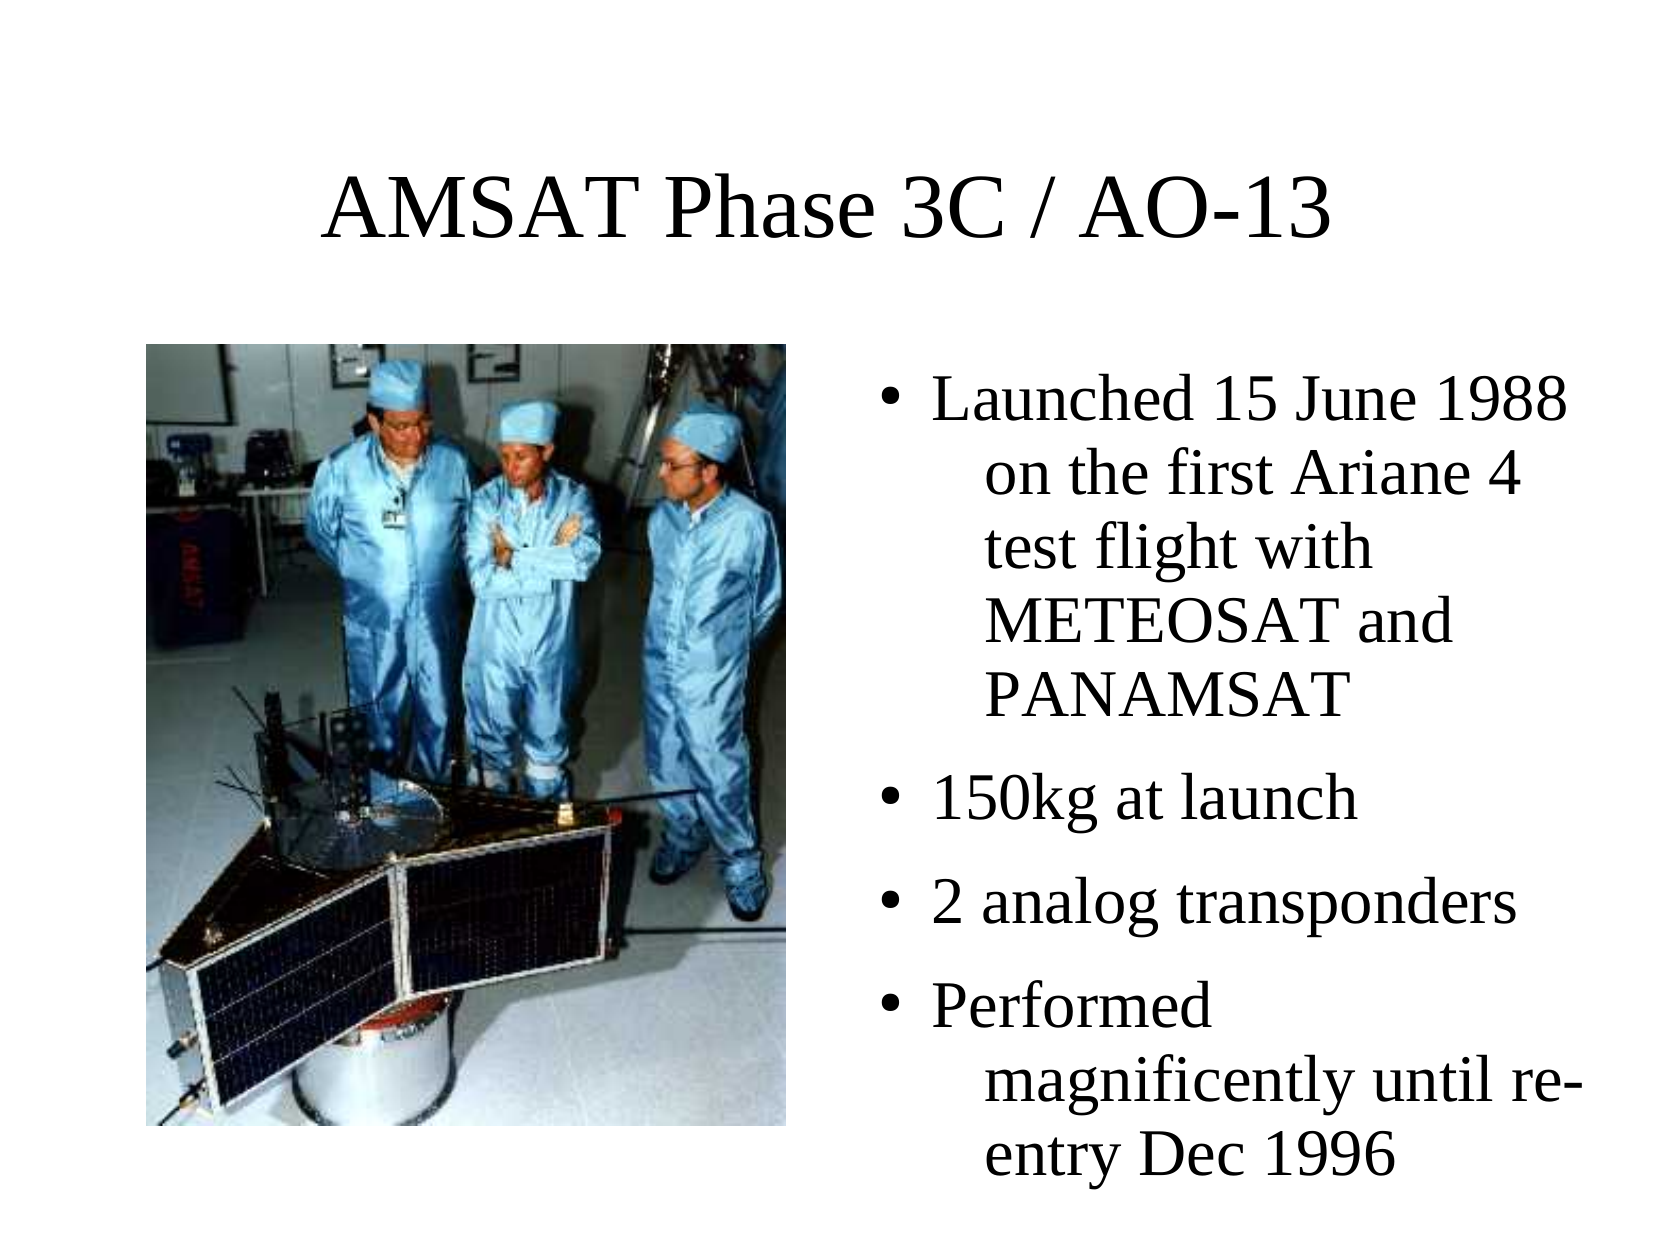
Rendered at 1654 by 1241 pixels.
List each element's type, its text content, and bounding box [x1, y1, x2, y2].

picture [146, 344, 786, 1126]
title AMSAT Phase 3C / AO-13 [121, 102, 1534, 311]
list Launched 15 June 1988 on the first Ariane 4 test flight with METEOSAT and PANAMSAT 150kg at launch 2 analog transponders Performed magnificently until re-entry Dec 1996 [843, 360, 1589, 1142]
